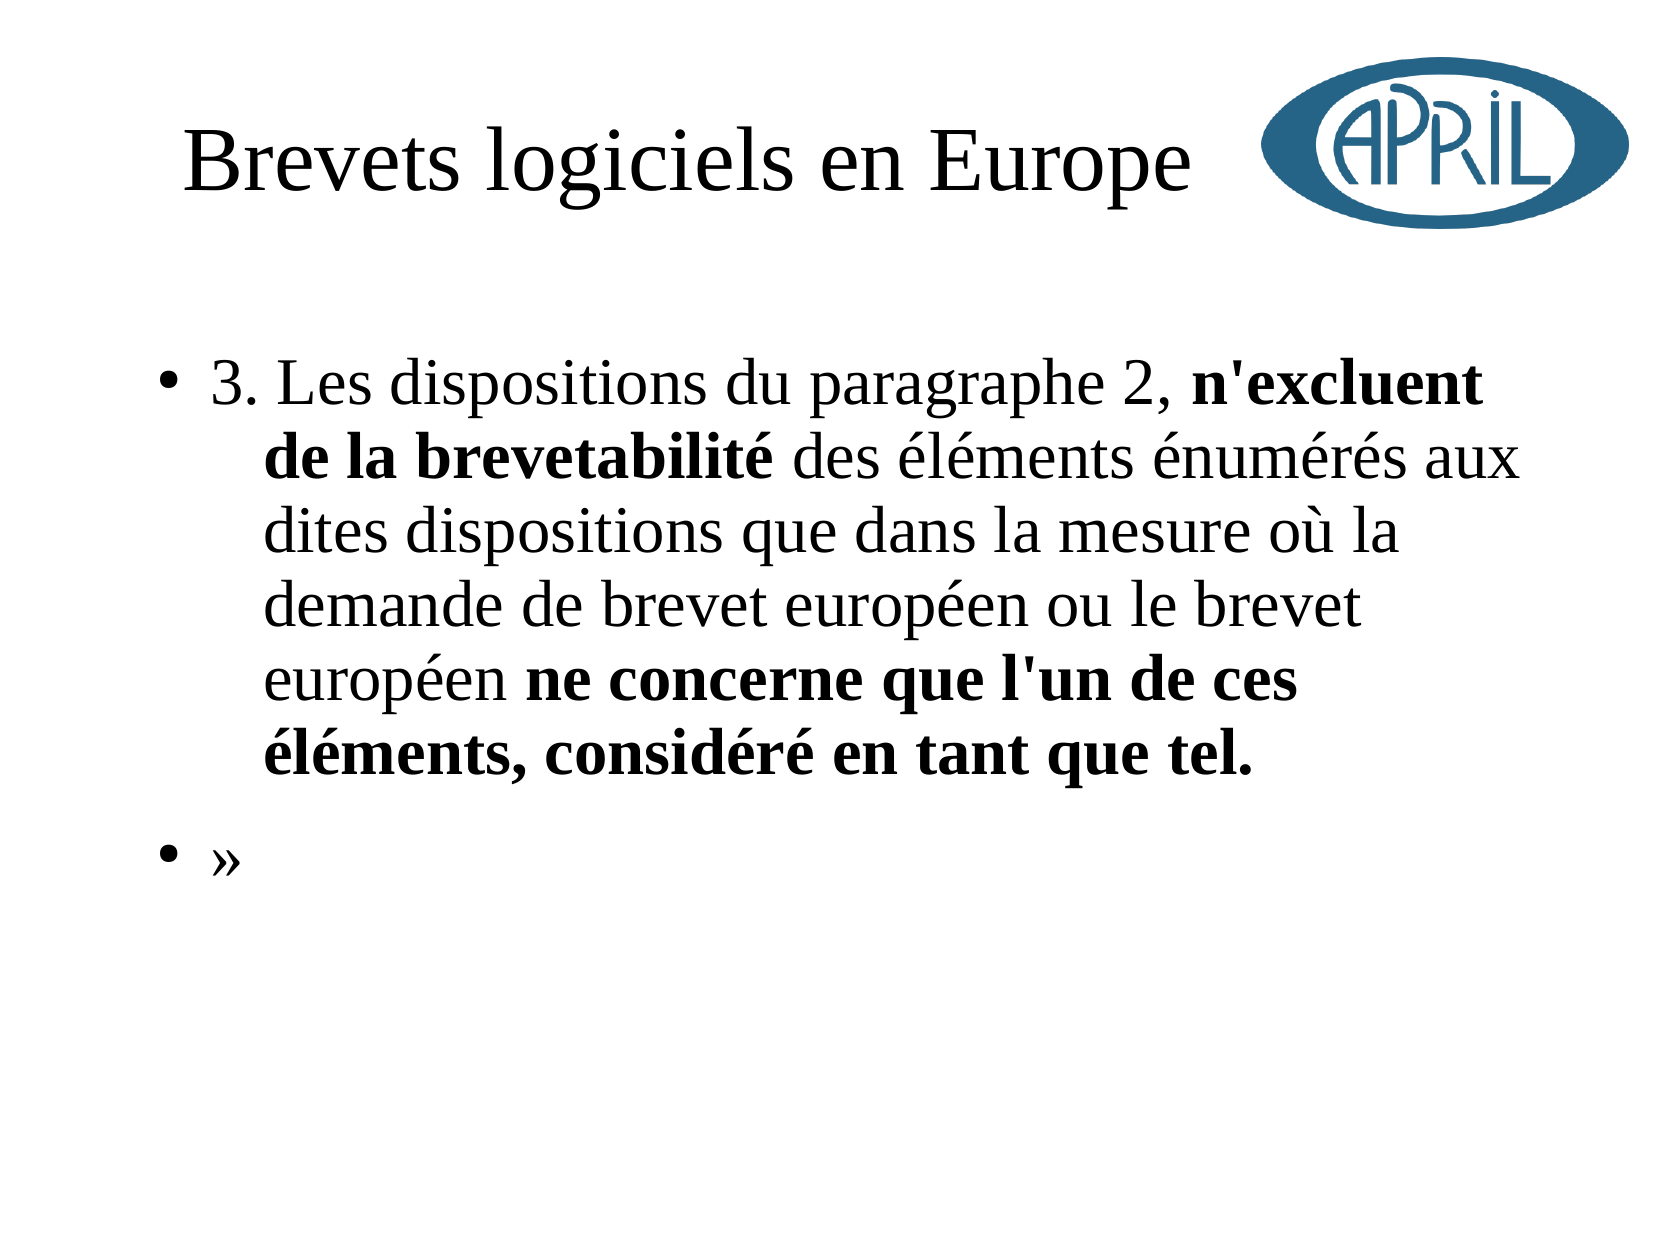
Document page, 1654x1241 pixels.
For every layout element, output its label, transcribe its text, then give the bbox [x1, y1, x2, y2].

title Brevets logiciels en Europe [121, 68, 1257, 251]
picture [1261, 57, 1629, 229]
list 3. Les dispositions du paragraphe 2, n'excluent de la brevetabilité des éléments énumérés aux dites dispositions que dans la mesure où la demande de brevet européen ou le brevet européen ne concerne que l'un de ces éléments, considéré en tant que tel. » [121, 344, 1534, 973]
